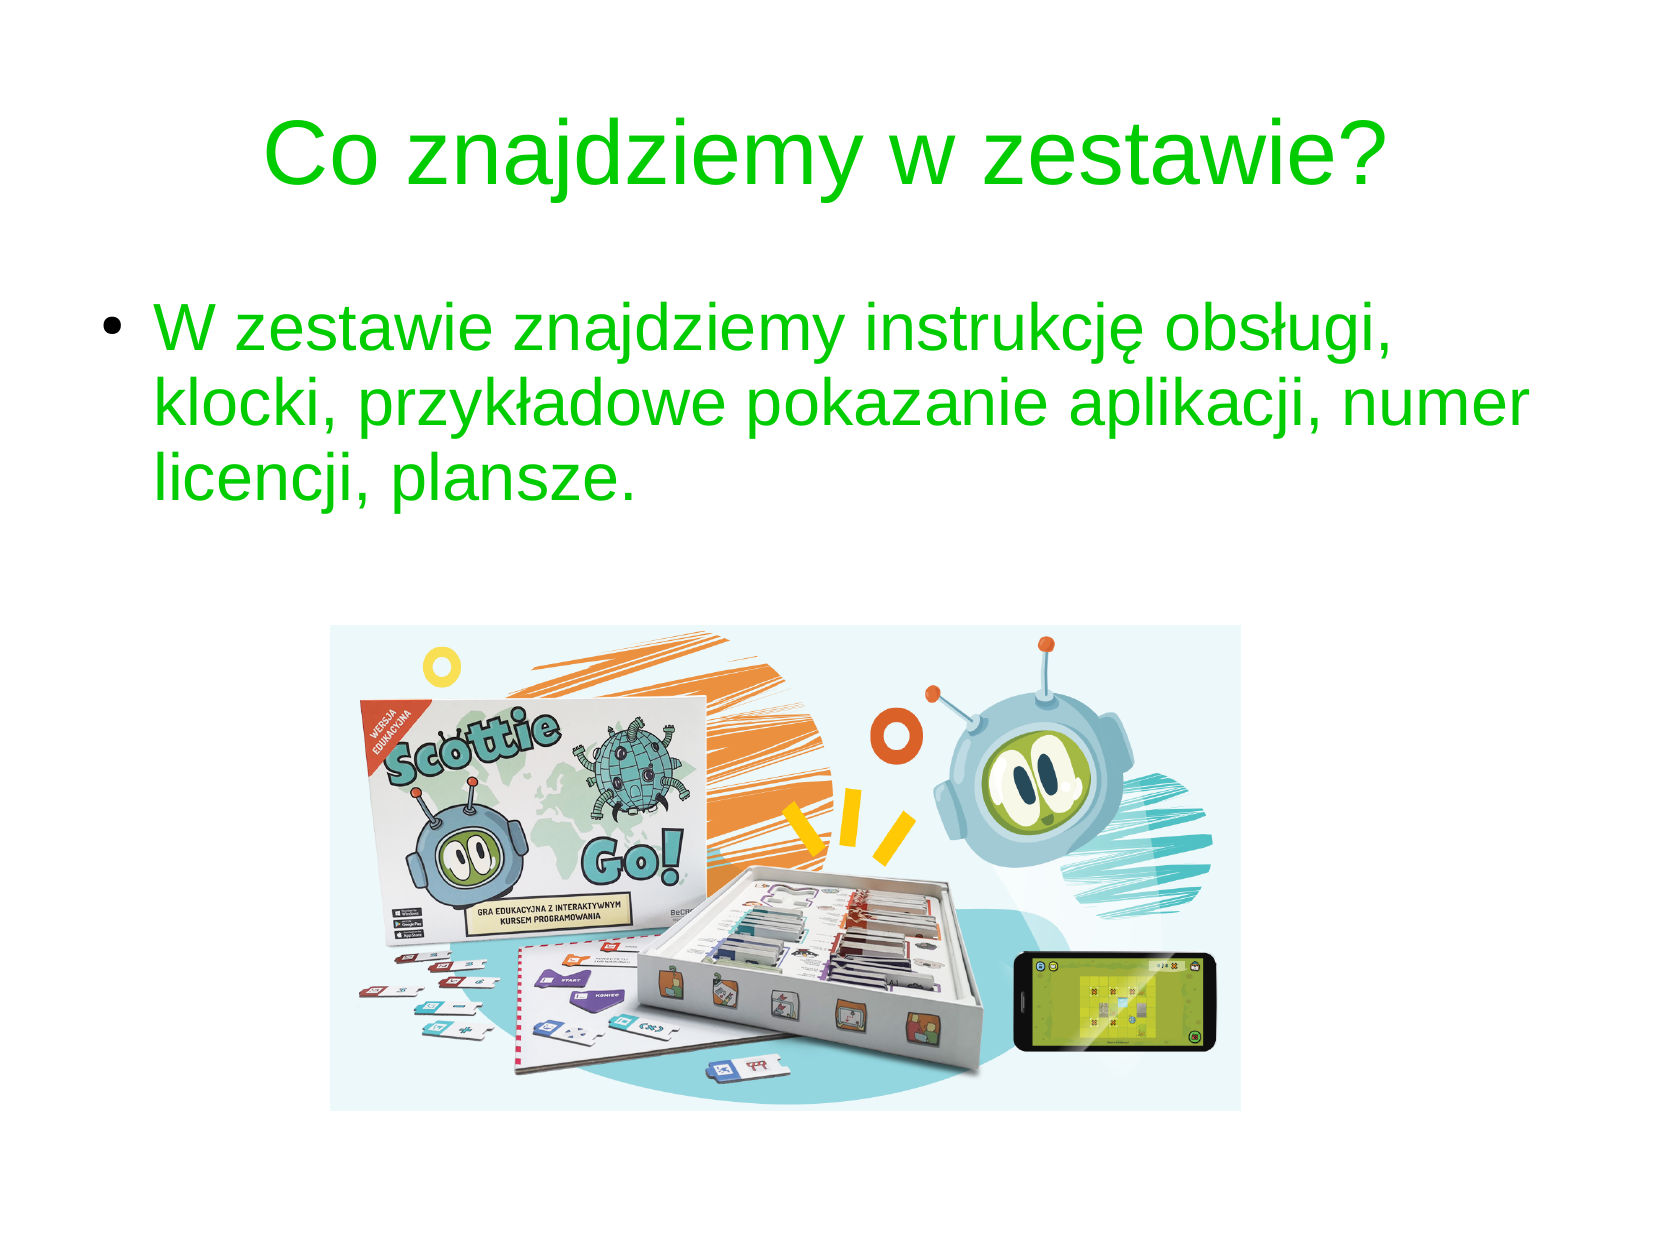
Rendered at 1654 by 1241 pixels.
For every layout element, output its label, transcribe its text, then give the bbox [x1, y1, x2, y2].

list W zestawie znajdziemy instrukcję obsługi, klocki, przykładowe pokazanie aplikacji, numer licencji, plansze. [82, 290, 1571, 1109]
title Co znajdziemy w zestawie? [82, 49, 1571, 257]
picture [330, 625, 1241, 1111]
